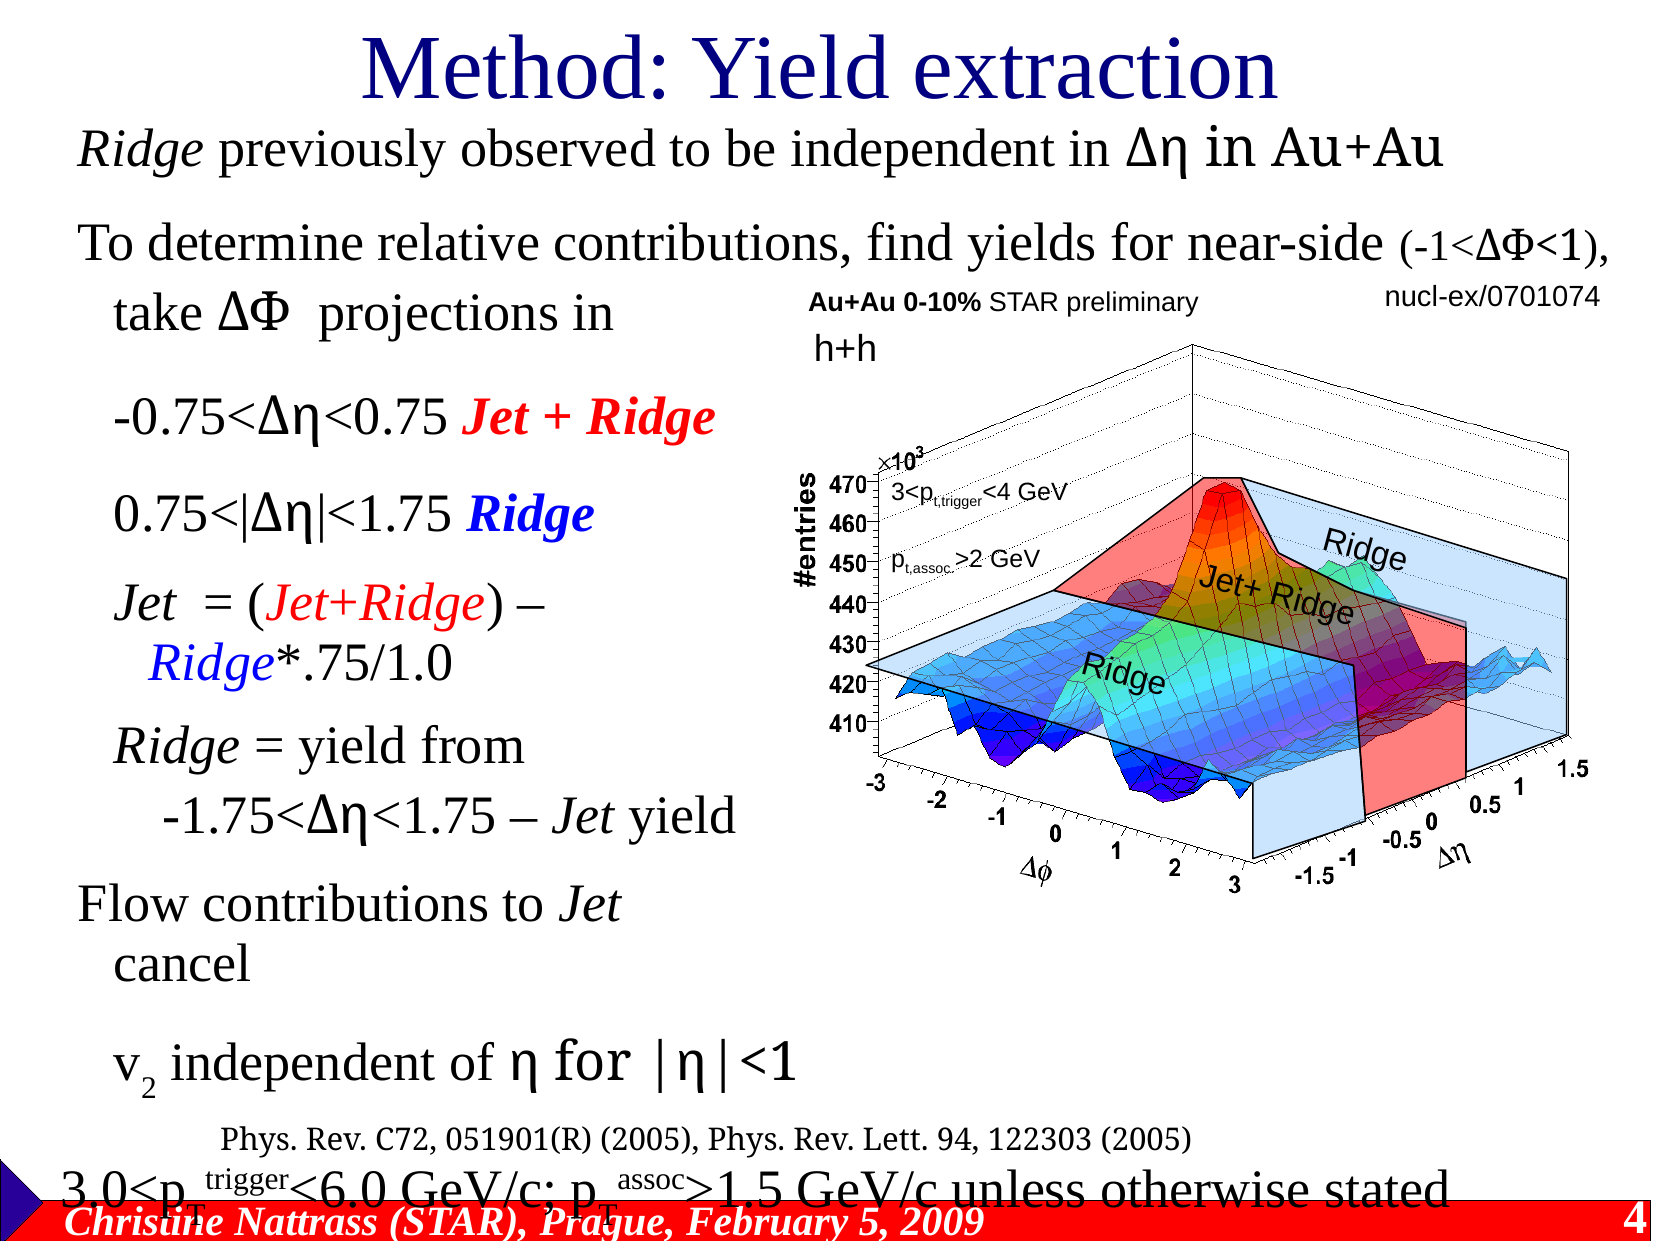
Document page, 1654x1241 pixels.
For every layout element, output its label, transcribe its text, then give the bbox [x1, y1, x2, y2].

text_box 3<pt,trigger<4 GeV pt,assoc.>2 GeV [876, 469, 1117, 585]
text_box Jet+ Ridge [1161, 549, 1455, 733]
text_box Au+Au 0-10% STAR preliminary [793, 278, 1214, 326]
text_box Ridge [1054, 637, 1219, 749]
picture [792, 279, 1654, 928]
text_box 4 [1549, 1183, 1654, 1241]
text_box nucl-ex/0701074 [1369, 275, 1654, 336]
text_box [866, 477, 1567, 859]
text_box Ridge [1295, 513, 1461, 625]
list Ridge previously observed to be independent in Δη in Au+Au To determine relative contributions, find yields for near-side (-1<ΔΦ<1), take ΔΦprojections in -0.75<Δη<0.75 Jet + Ridge 0.75<|Δη|<1.75 Ridge Jet = (Jet+Ridge) – Ridge*.75/1.0 Ridge = yield from -1.75<Δη<1.75 – Jet yield Flow contributions to Jet cancel v2 independent of η for |η|<1 Phys. Rev. C72, 051901(R) (2005), Phys. Rev. Lett. 94, 122303 (2005)‏ 3.0<pTtrigger<6.0 GeV/c; pTassoc>1.5 GeV/c unless otherwise stated [43, 108, 1654, 1171]
text_box h+h [799, 324, 912, 414]
title Method: Yield extraction [76, 0, 1565, 135]
